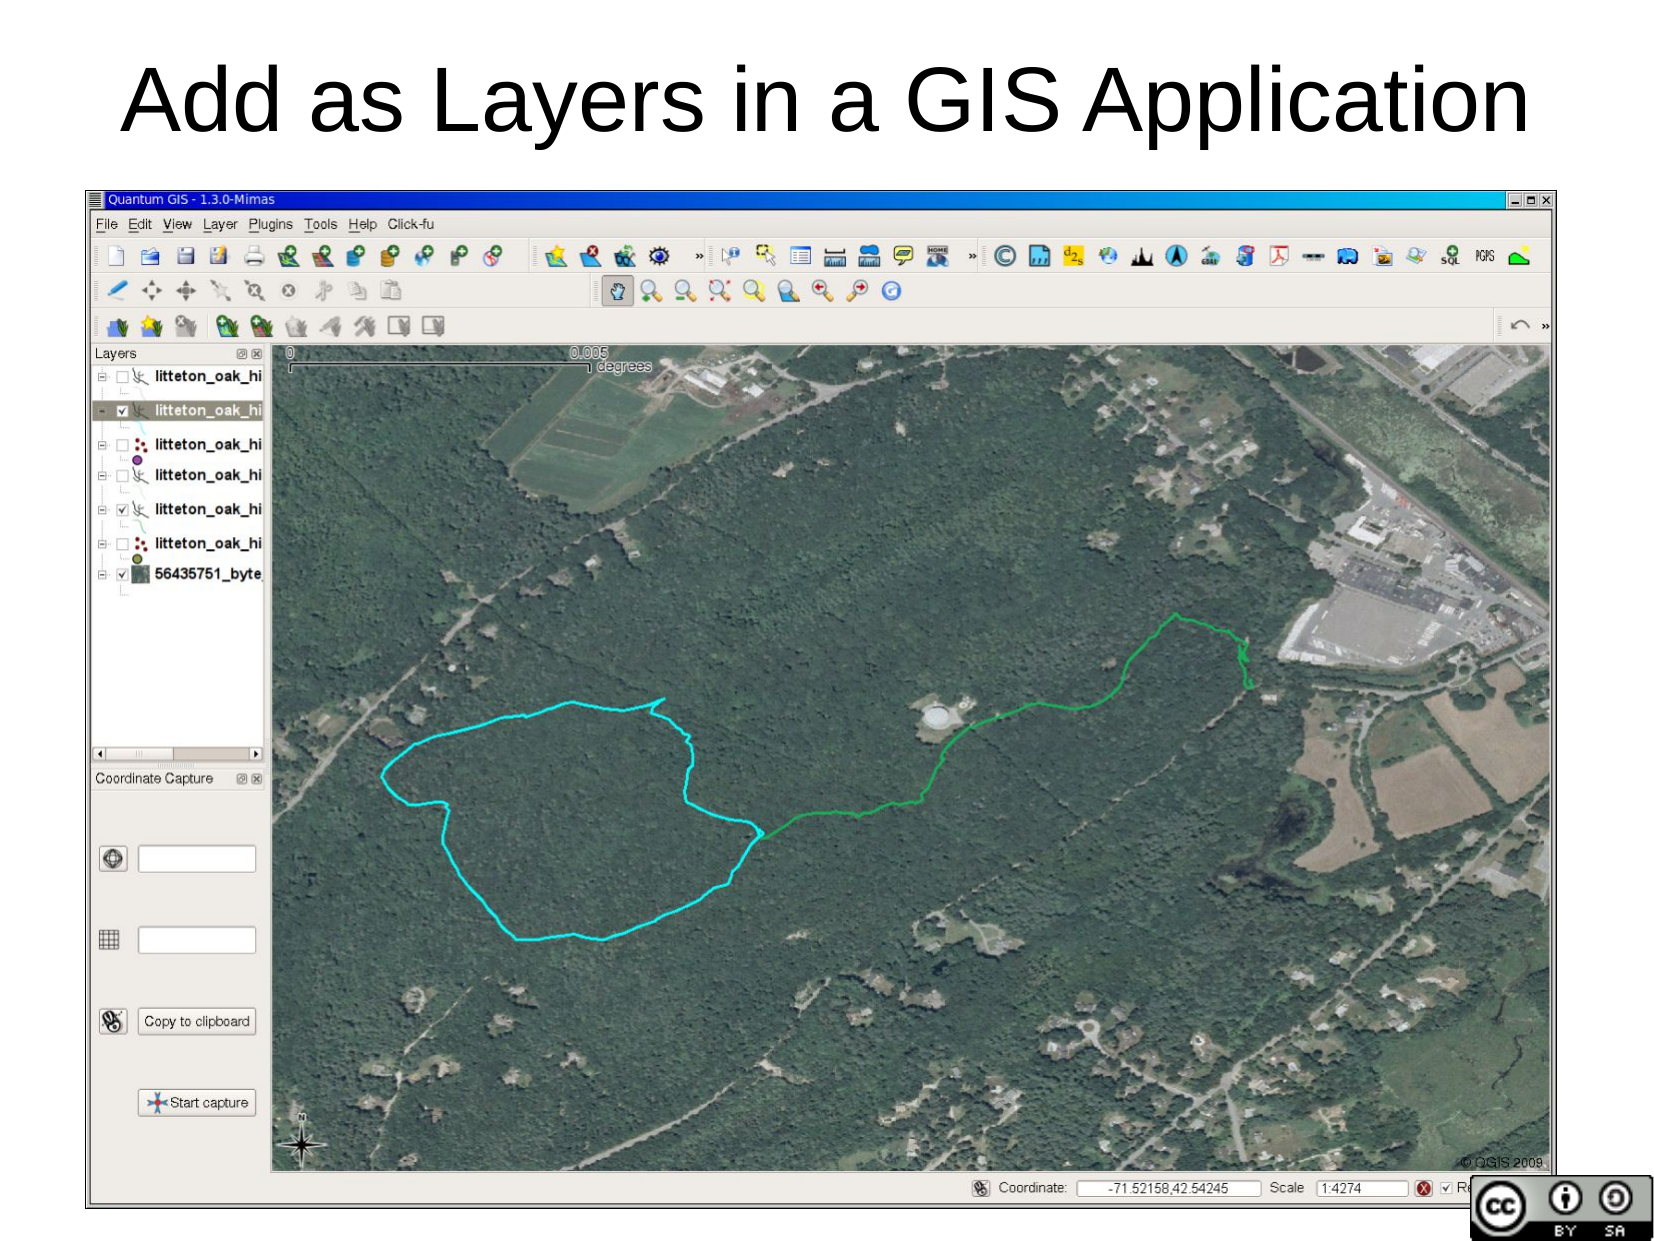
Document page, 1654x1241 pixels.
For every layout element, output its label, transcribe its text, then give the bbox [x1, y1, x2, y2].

picture [85, 190, 1654, 1241]
title Add as Layers in a GIS Application [82, 3, 1571, 196]
